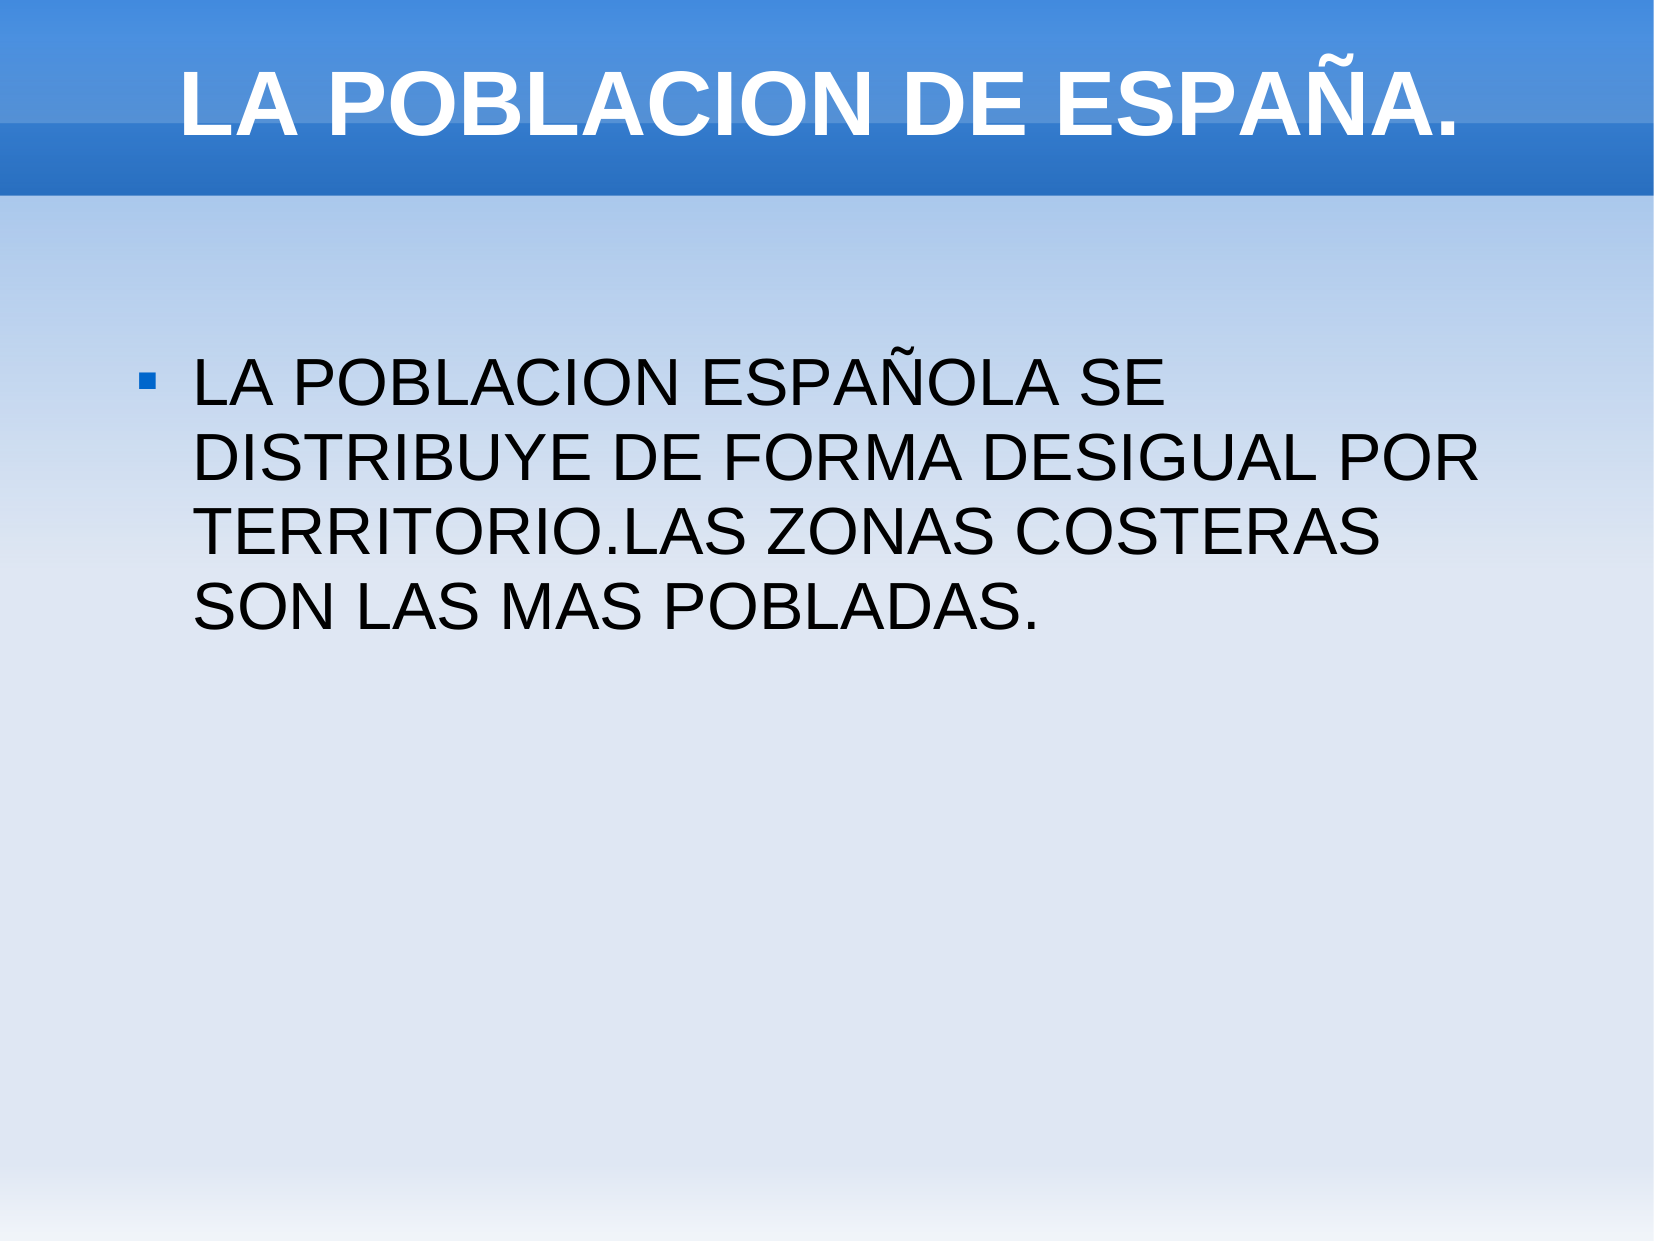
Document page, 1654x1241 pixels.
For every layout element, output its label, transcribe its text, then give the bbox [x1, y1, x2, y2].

picture [0, 0, 1654, 1241]
title LA POBLACION DE ESPAÑA. [76, 0, 1565, 208]
list LA POBLACION ESPAÑOLA SE DISTRIBUYE DE FORMA DESIGUAL POR TERRITORIO.LAS ZONAS COSTERAS SON LAS MAS POBLADAS. [121, 344, 1534, 1149]
